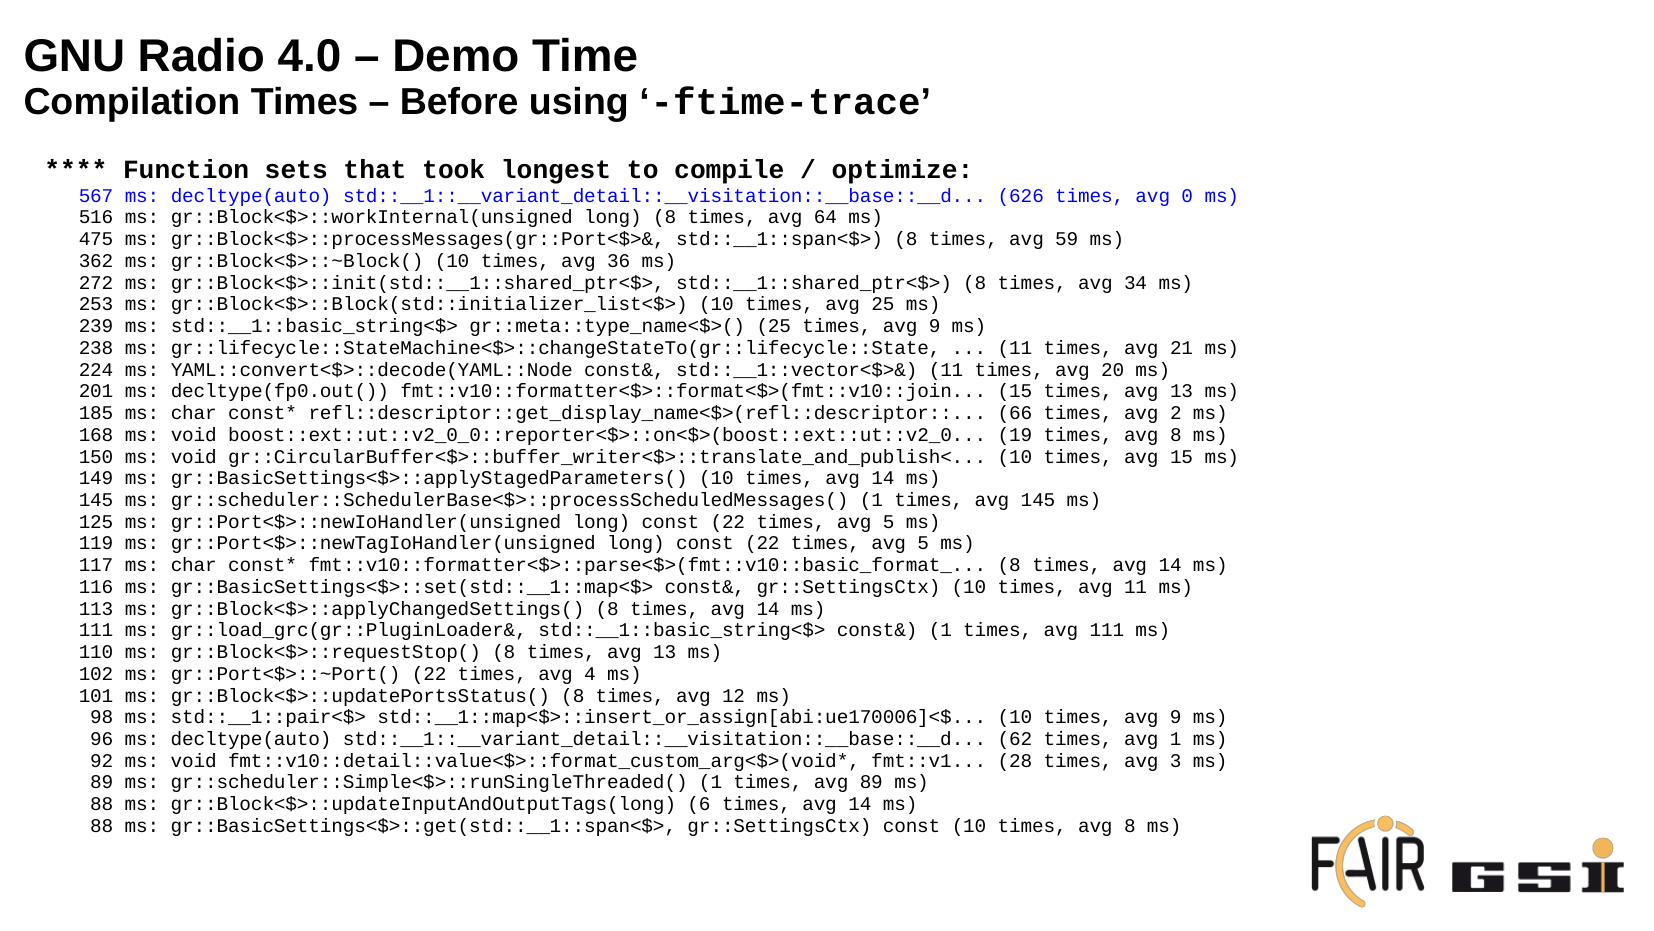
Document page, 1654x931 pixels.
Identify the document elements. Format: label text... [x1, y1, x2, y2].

picture [1451, 836, 1626, 895]
picture [1311, 854, 1426, 910]
title GNU Radio 4.0 – Demo Time Compilation Times – Before using ‘-ftime-trace’ [23, 29, 1638, 127]
list **** Function sets that took longest to compile / optimize: 567 ms: decltype(auto) std::__1::__variant_detail::__visitation::__base::__d... (626 times, avg 0 ms) 516 ms: gr::Block<$>::workInternal(unsigned long) (8 times, avg 64 ms) 475 ms: gr::Block<$>::processMessages(gr::Port<$>&, std::__1::span<$>) (8 times, avg 59 ms) 362 ms: gr::Block<$>::~Block() (10 times, avg 36 ms) 272 ms: gr::Block<$>::init(std::__1::shared_ptr<$>, std::__1::shared_ptr<$>) (8 times, avg 34 ms) 253 ms: gr::Block<$>::Block(std::initializer_list<$>) (10 times, avg 25 ms) 239 ms: std::__1::basic_string<$> gr::meta::type_name<$>() (25 times, avg 9 ms) 238 ms: gr::lifecycle::StateMachine<$>::changeStateTo(gr::lifecycle::State, ... (11 times, avg 21 ms) 224 ms: YAML::convert<$>::decode(YAML::Node const&, std::__1::vector<$>&) (11 times, avg 20 ms) 201 ms: decltype(fp0.out()) fmt::v10::formatter<$>::format<$>(fmt::v10::join... (15 times, avg 13 ms) 185 ms: char const* refl::descriptor::get_display_name<$>(refl::descriptor::... (66 times, avg 2 ms) 168 ms: void boost::ext::ut::v2_0_0::reporter<$>::on<$>(boost::ext::ut::v2_0... (19 times, avg 8 ms) 150 ms: void gr::CircularBuffer<$>::buffer_writer<$>::translate_and_publish<... (10 times, avg 15 ms) 149 ms: gr::BasicSettings<$>::applyStagedParameters() (10 times, avg 14 ms) 145 ms: gr::scheduler::SchedulerBase<$>::processScheduledMessages() (1 times, avg 145 ms) 125 ms: gr::Port<$>::newIoHandler(unsigned long) const (22 times, avg 5 ms) 119 ms: gr::Port<$>::newTagIoHandler(unsigned long) const (22 times, avg 5 ms) 117 ms: char const* fmt::v10::formatter<$>::parse<$>(fmt::v10::basic_format_... (8 times, avg 14 ms) 116 ms: gr::BasicSettings<$>::set(std::__1::map<$> const&, gr::SettingsCtx) (10 times, avg 11 ms) 113 ms: gr::Block<$>::applyChangedSettings() (8 times, avg 14 ms) 111 ms: gr::load_grc(gr::PluginLoader&, std::__1::basic_string<$> const&) (1 times, avg 111 ms) 110 ms: gr::Block<$>::requestStop() (8 times, avg 13 ms) 102 ms: gr::Port<$>::~Port() (22 times, avg 4 ms) 101 ms: gr::Block<$>::updatePortsStatus() (8 times, avg 12 ms) 98 ms: std::__1::pair<$> std::__1::map<$>::insert_or_assign[abi:ue170006]<$... (10 times, avg 9 ms) 96 ms: decltype(auto) std::__1::__variant_detail::__visitation::__base::__d... (62 times, avg 1 ms) 92 ms: void fmt::v10::detail::value<$>::format_custom_arg<$>(void*, fmt::v1... (28 times, avg 3 ms) 89 ms: gr::scheduler::Simple<$>::runSingleThreaded() (1 times, avg 89 ms) 88 ms: gr::Block<$>::updateInputAndOutputTags(long) (6 times, avg 14 ms) 88 ms: gr::BasicSettings<$>::get(std::__1::span<$>, gr::SettingsCtx) const (10 times, avg 8 ms) [44, 156, 1610, 854]
